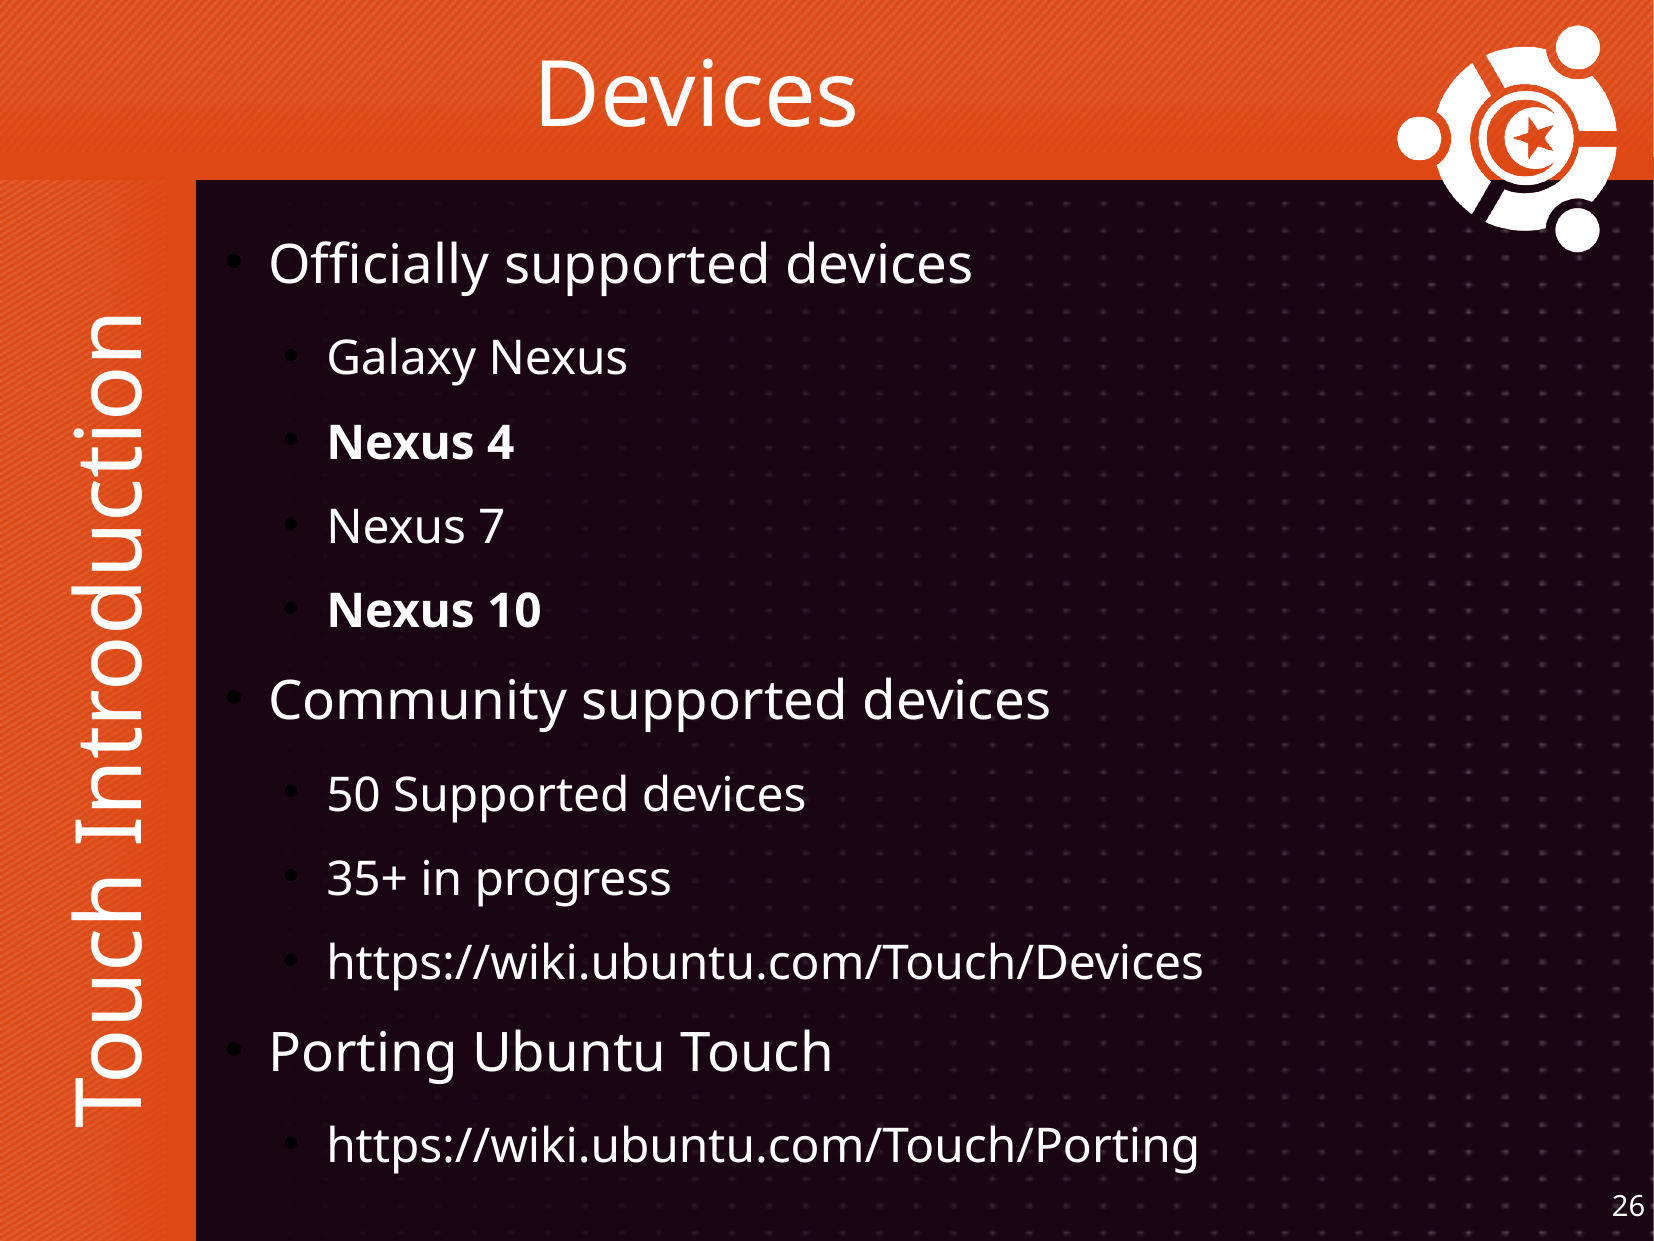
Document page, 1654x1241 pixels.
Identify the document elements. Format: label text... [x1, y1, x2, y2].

title Touch Introduction [17, 210, 196, 1229]
list Officially supported devices Galaxy Nexus Nexus 4 Nexus 7 Nexus 10 Community supported devices 50 Supported devices 35+ in progress https://wiki.ubuntu.com/Touch/Devices Porting Ubuntu Touch https://wiki.ubuntu.com/Touch/Porting [210, 225, 1639, 1186]
picture [0, 0, 1654, 1241]
title Devices [0, 2, 1394, 181]
